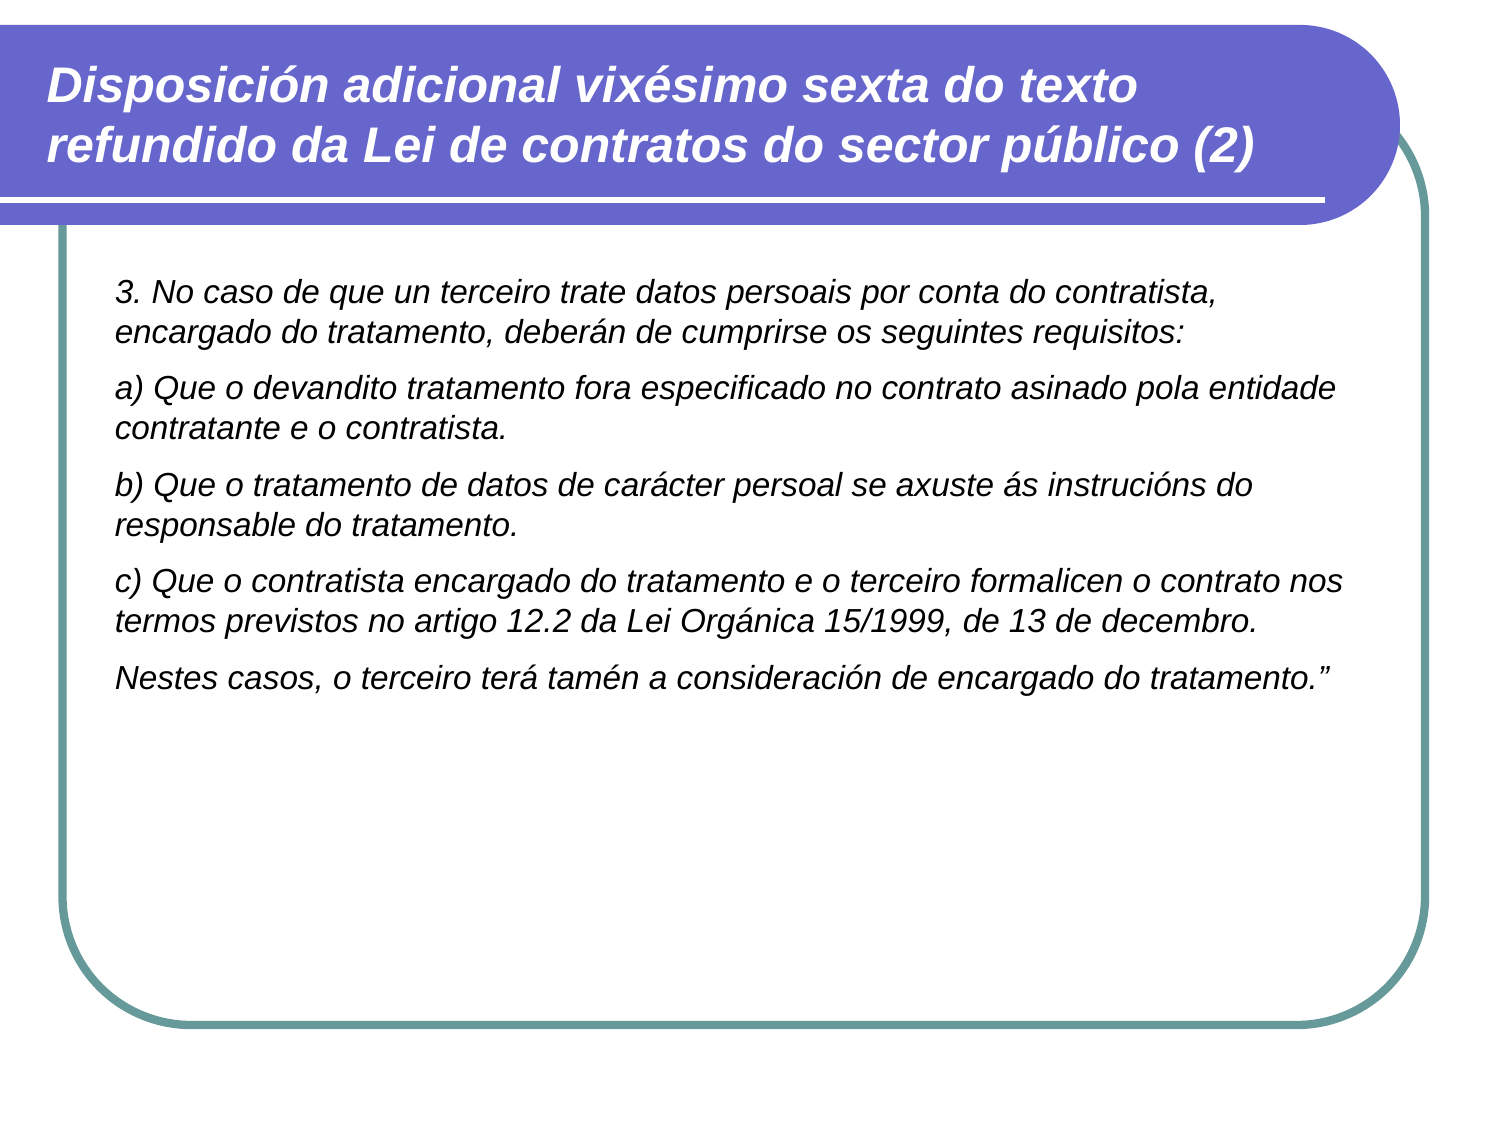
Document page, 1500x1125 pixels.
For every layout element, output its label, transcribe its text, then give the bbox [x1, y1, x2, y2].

list 3. No caso de que un terceiro trate datos persoais por conta do contratista, encargado do tratamento, deberán de cumprirse os seguintes requisitos: a) Que o devandito tratamento fora especificado no contrato asinado pola entidade contratante e o contratista. b) Que o tratamento de datos de carácter persoal se axuste ás instrucións do responsable do tratamento. c) Que o contratista encargado do tratamento e o terceiro formalicen o contrato nos termos previstos no artigo 12.2 da Lei Orgánica 15/1999, de 13 de decembro. Nestes casos, o terceiro terá tamén a consideración de encargado do tratamento.” [99, 262, 1401, 988]
title Disposición adicional vixésimo sexta do texto refundido da Lei de contratos do sector público (2) [31, 0, 1347, 226]
